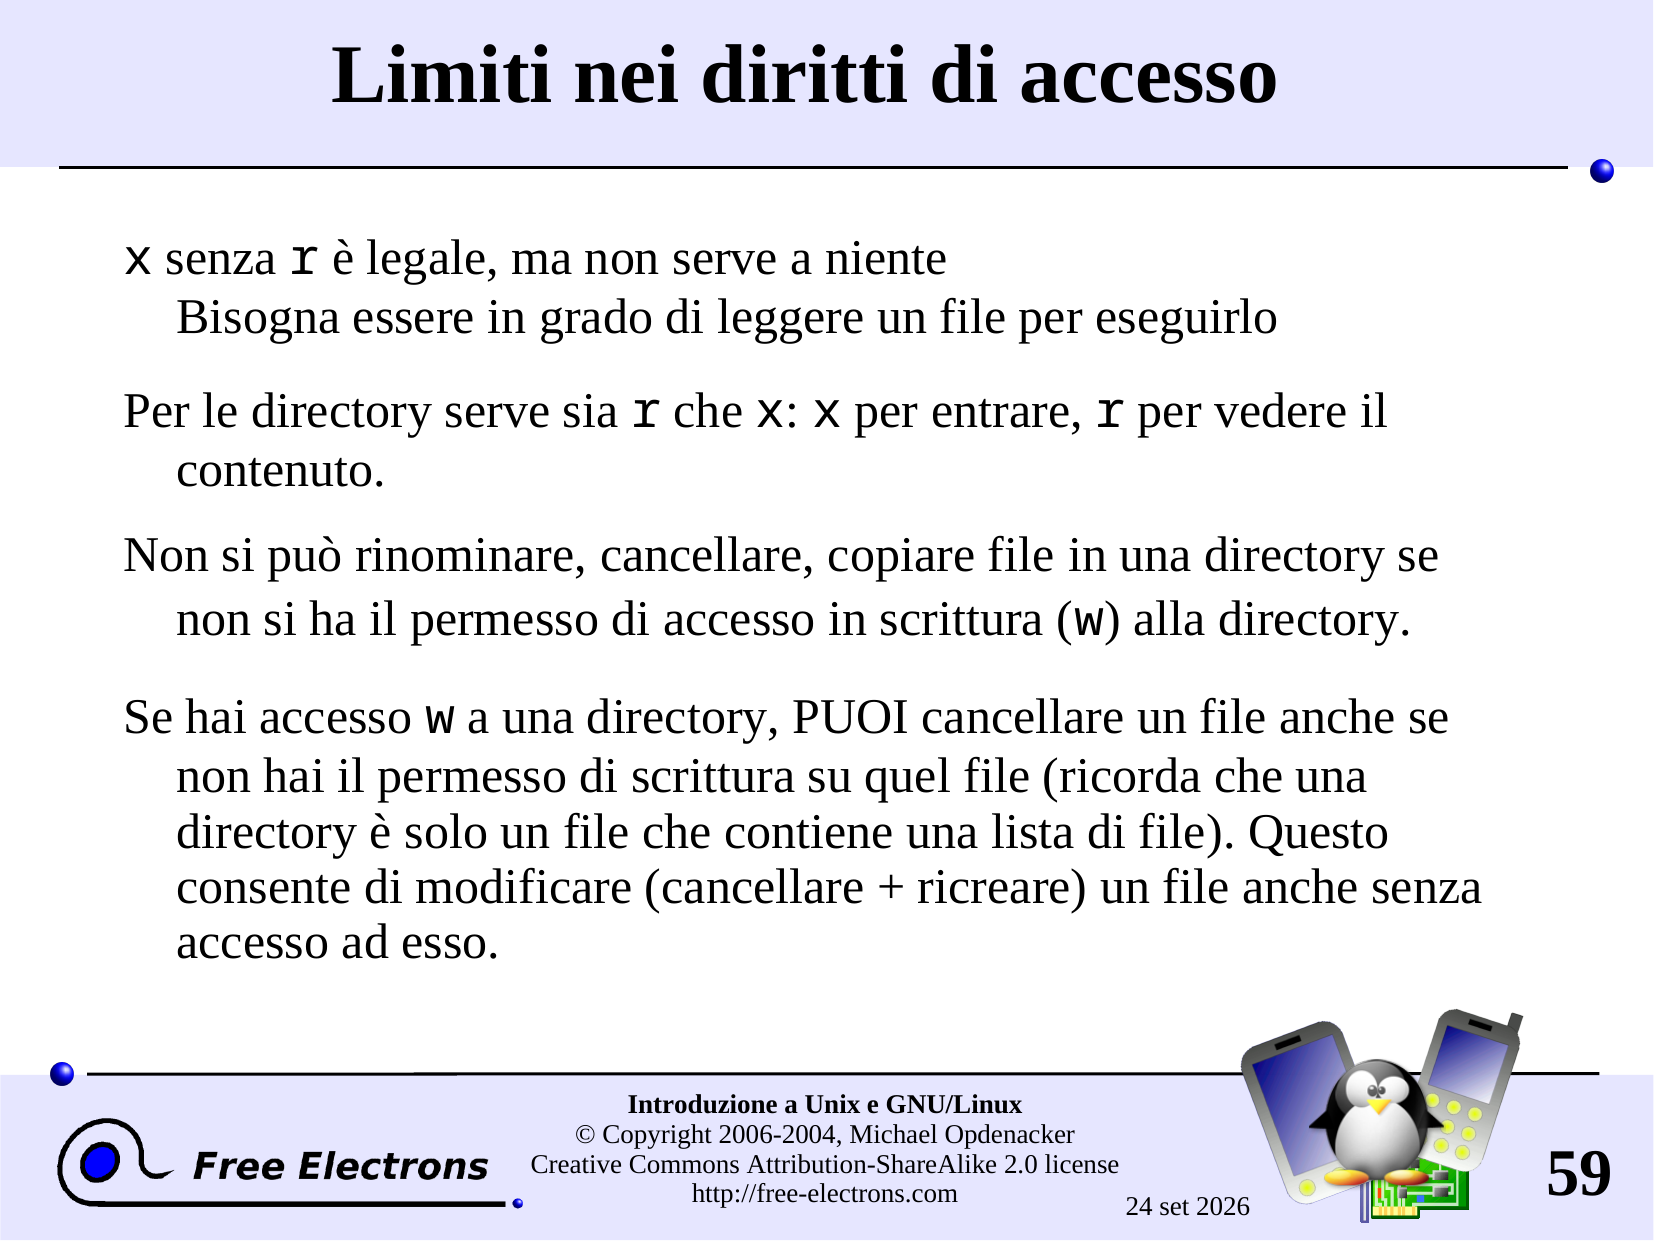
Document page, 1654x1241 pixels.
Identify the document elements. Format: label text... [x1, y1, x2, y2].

picture [50, 1107, 527, 1216]
title Limiti nei diritti di accesso [60, 20, 1551, 130]
picture [1234, 1007, 1538, 1241]
list x senza r è legale, ma non serve a niente Bisogna essere in grado di leggere un file per eseguirlo Per le directory serve sia r che x: x per entrare, r per vedere il contenuto. Non si può rinominare, cancellare, copiare file in una directory se non si ha il permesso di accesso in scrittura (w) alla directory. Se hai accesso w a una directory, PUOI cancellare un file anche se non hai il permesso di scrittura su quel file (ricorda che una directory è solo un file che contiene una lista di file). Questo consente di modificare (cancellare + ricreare) un file anche senza accesso ad esso. [105, 220, 1518, 1075]
